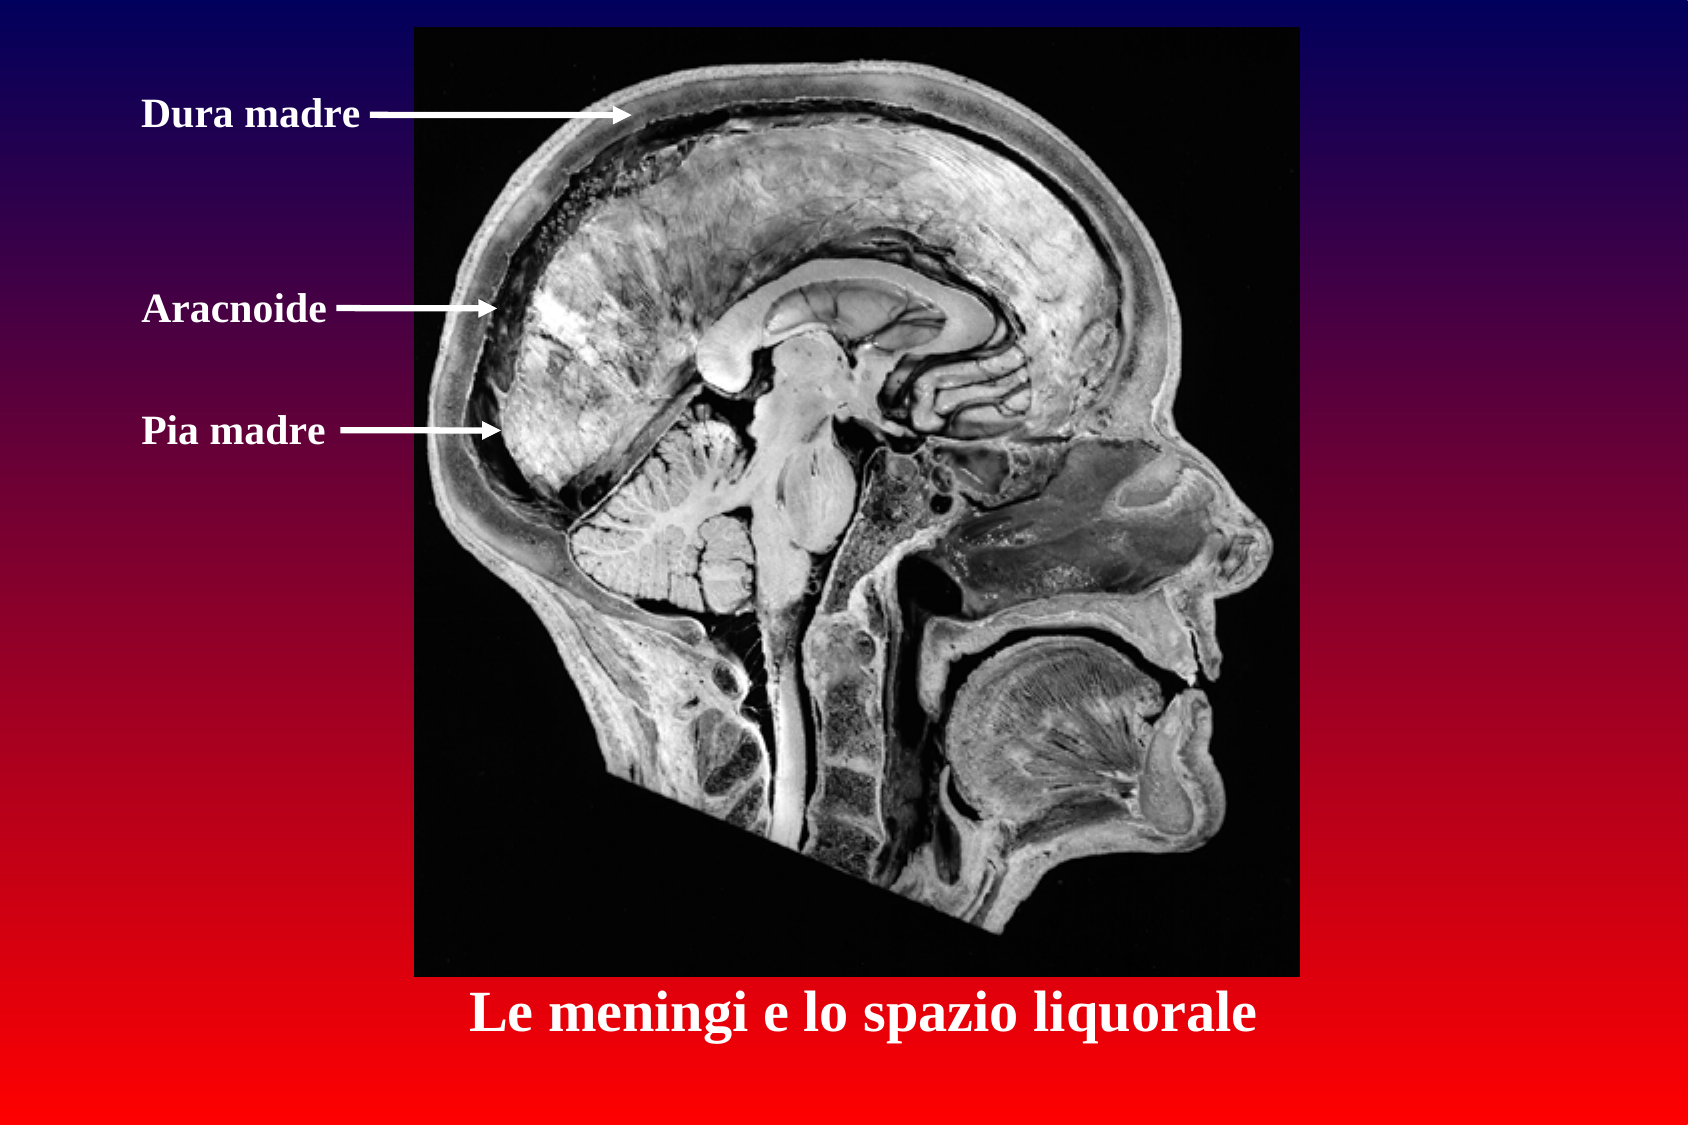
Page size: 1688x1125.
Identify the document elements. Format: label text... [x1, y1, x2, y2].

text_box Aracnoide [126, 273, 342, 339]
text_box Le meningi e lo spazio liquorale [454, 965, 1273, 1051]
text_box Pia madre [126, 395, 341, 461]
text_box Dura madre [126, 77, 376, 144]
picture [414, 27, 1300, 977]
